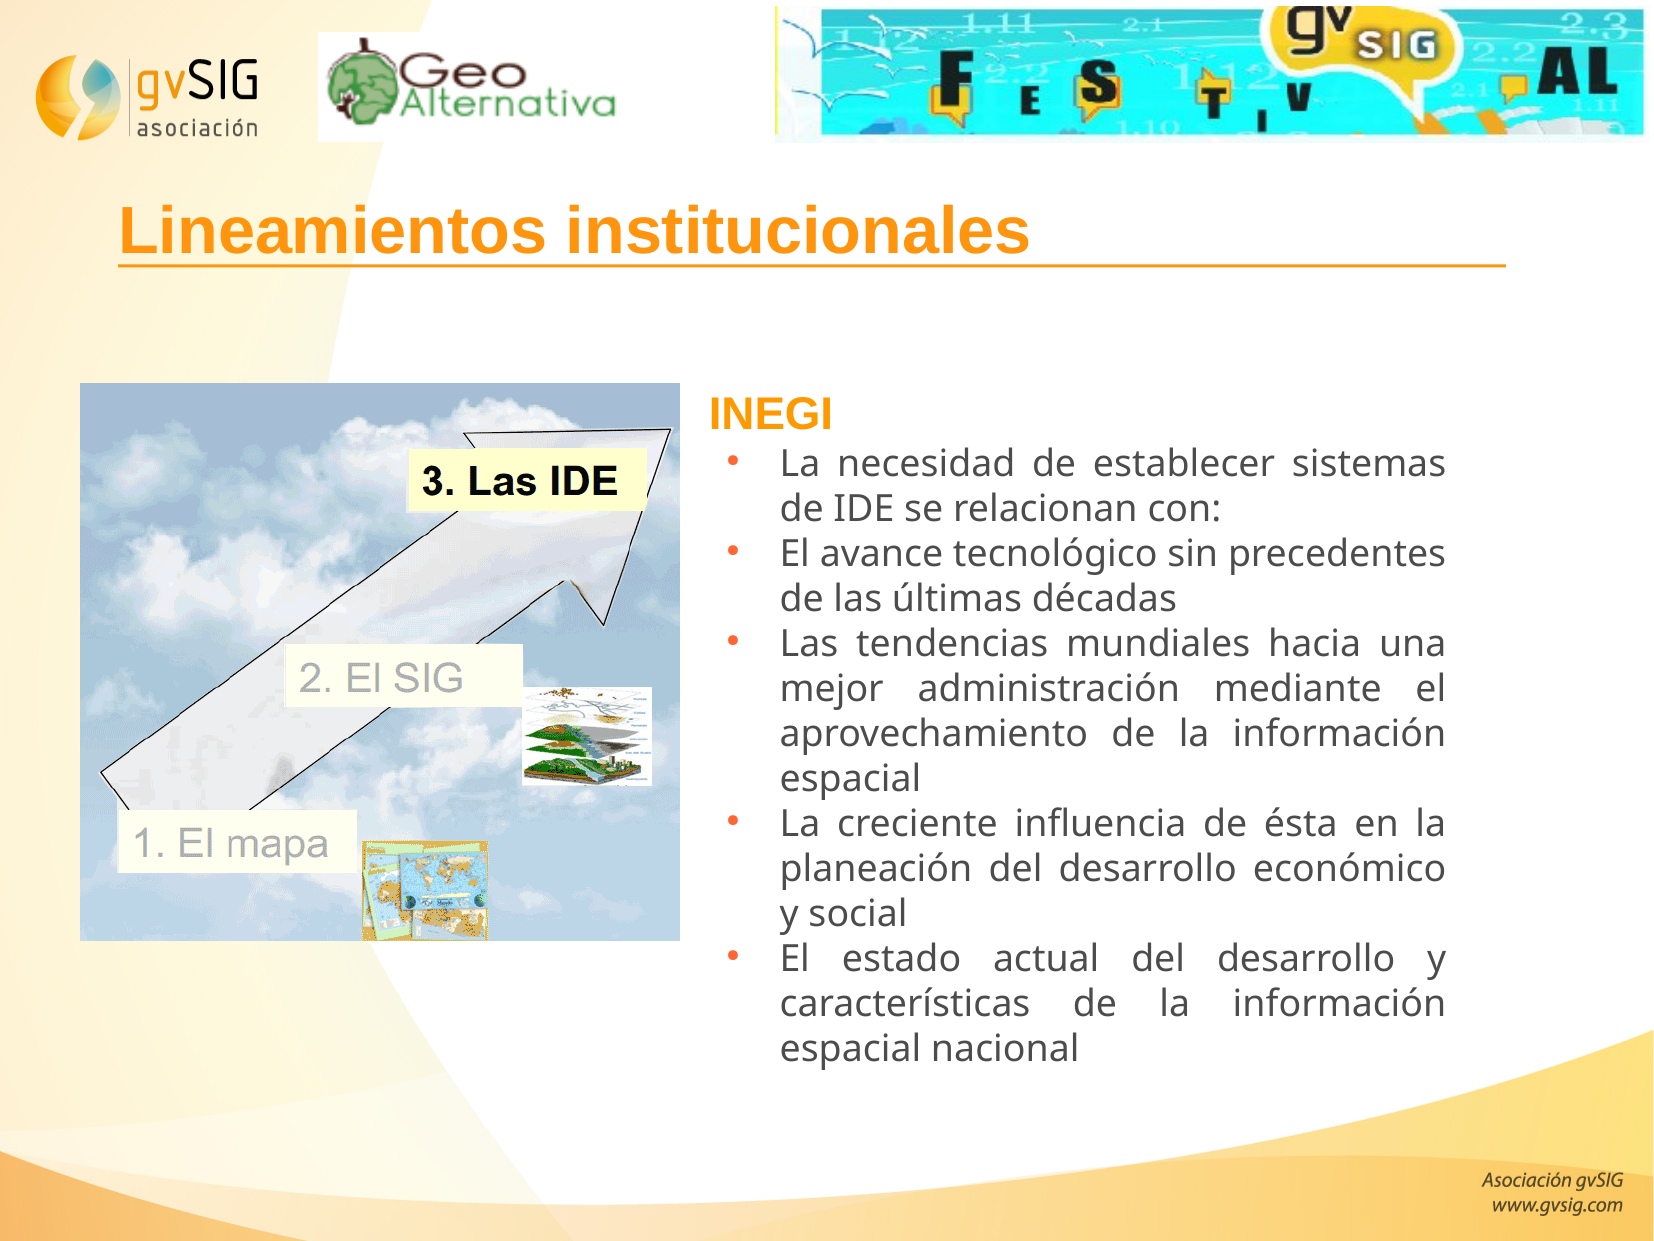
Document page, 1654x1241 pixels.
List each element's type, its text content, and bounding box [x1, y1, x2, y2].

picture [0, 0, 1654, 1241]
text_box INEGI La necesidad de establecer sistemas de IDE se relacionan con: El avance tecnológico sin precedentes de las últimas décadas Las tendencias mundiales hacia una mejor administración mediante el aprovechamiento de la información espacial La creciente influencia de ésta en la planeación del desarrollo económico y social El estado actual del desarrollo y características de la información espacial nacional [708, 383, 1447, 1230]
text_box Lineamientos institucionales [118, 177, 1607, 276]
